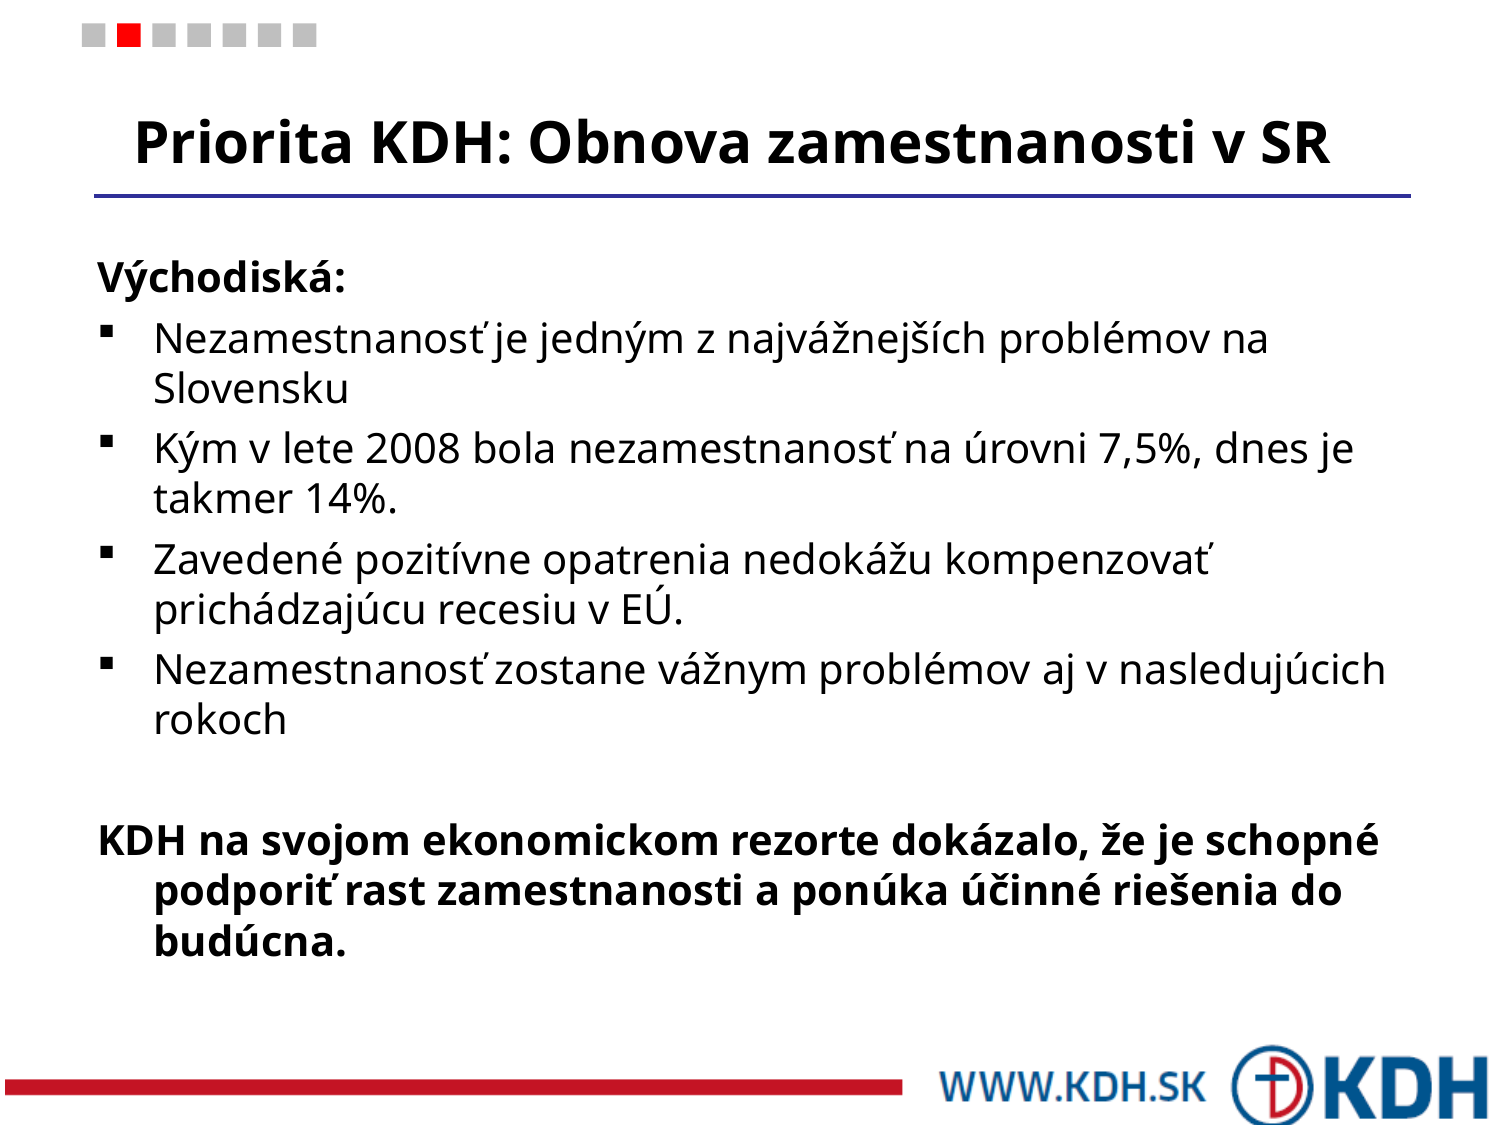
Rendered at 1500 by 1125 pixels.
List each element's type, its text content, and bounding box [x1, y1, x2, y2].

list Východiská: Nezamestnanosť je jedným z najvážnejších problémov na Slovensku Kým v lete 2008 bola nezamestnanosť na úrovni 7,5%, dnes je takmer 14%. Zavedené pozitívne opatrenia nedokážu kompenzovať prichádzajúcu recesiu v EÚ. Nezamestnanosť zostane vážnym problémov aj v nasledujúcich rokoch KDH na svojom ekonomickom rezorte dokázalo, že je schopné podporiť rast zamestnanosti a ponúka účinné riešenia do budúcna. [82, 243, 1433, 1032]
text_box [257, 23, 282, 47]
text_box [187, 23, 211, 47]
picture [5, 1034, 1500, 1125]
text_box [152, 23, 176, 47]
text_box [292, 23, 317, 47]
text_box [81, 23, 106, 47]
title Priorita KDH: Obnova zamestnanosti v SR [70, 63, 1395, 219]
text_box [117, 23, 141, 47]
text_box [222, 23, 247, 47]
